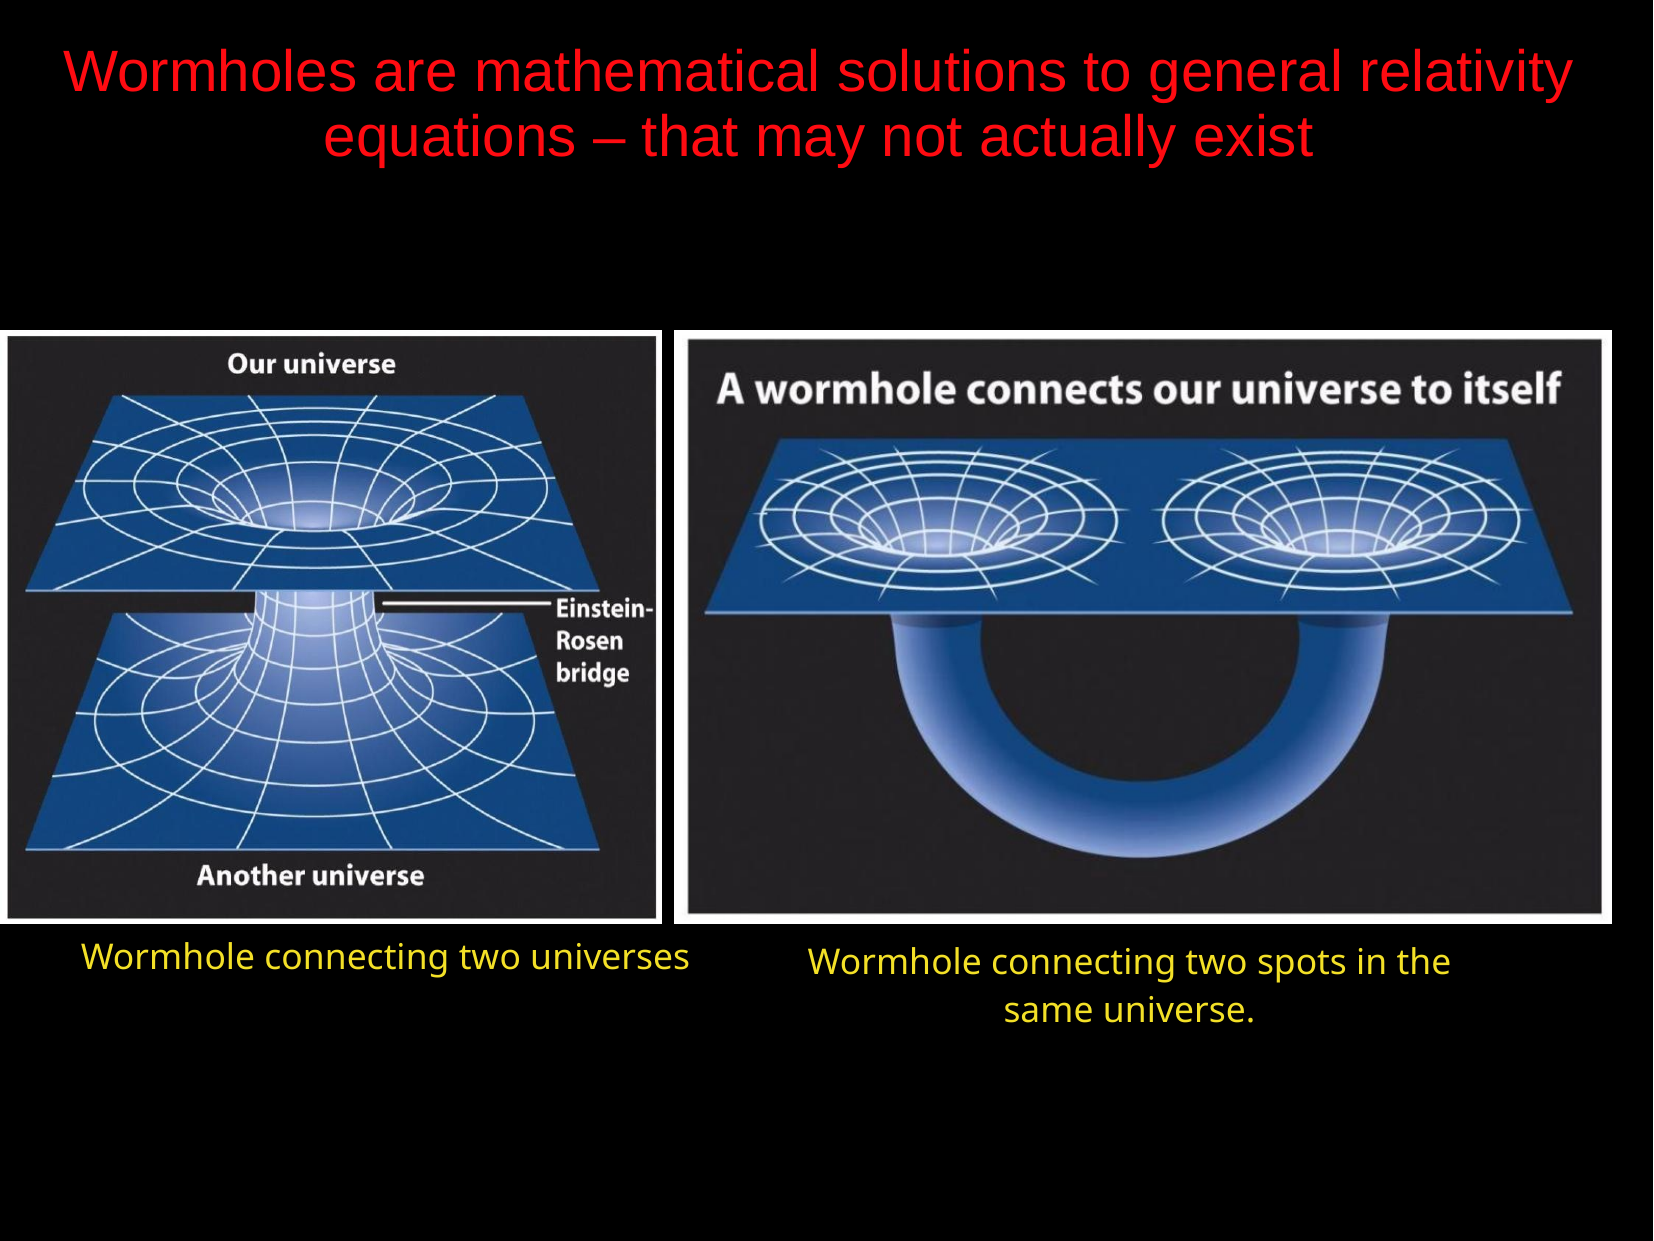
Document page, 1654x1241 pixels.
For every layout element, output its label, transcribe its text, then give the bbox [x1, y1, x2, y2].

picture [674, 330, 1612, 924]
text_box Wormhole connecting two universes [0, 923, 772, 988]
text_box Wormhole connecting two spots in the same universe. [743, 928, 1516, 1042]
title Wormholes are mathematical solutions to general relativity equations – that may not actually exist [27, 0, 1612, 207]
picture [0, 330, 662, 923]
